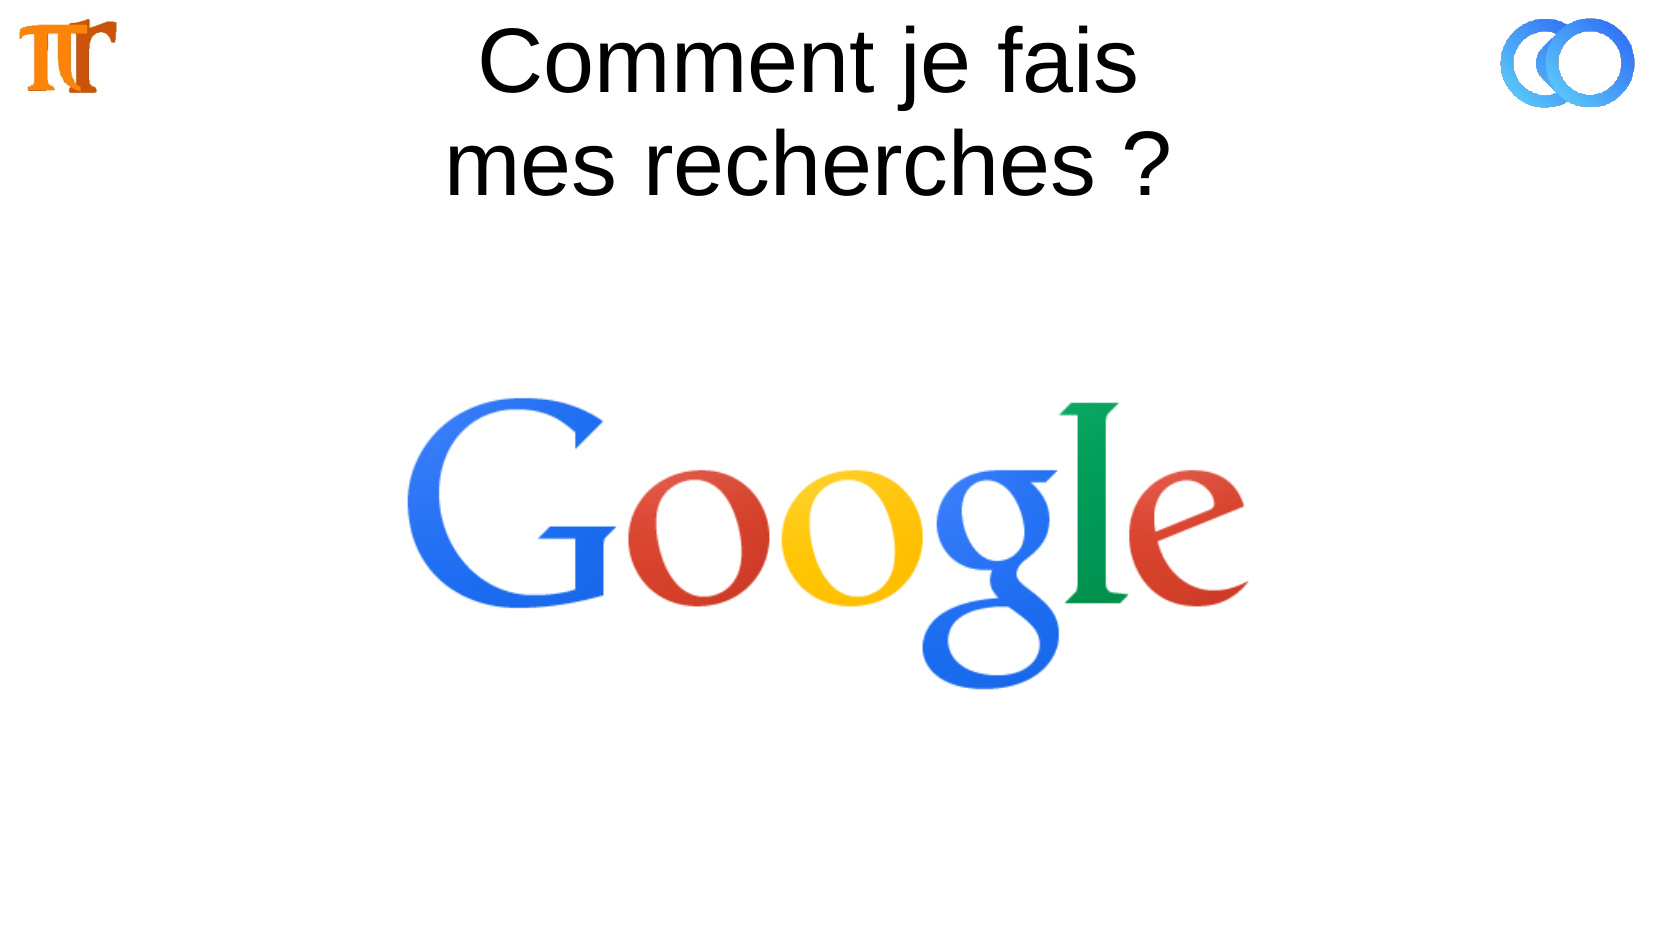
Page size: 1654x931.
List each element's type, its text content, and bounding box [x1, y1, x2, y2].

picture [358, 231, 1300, 857]
title Comment je fais mes recherches ? [64, 9, 1554, 215]
picture [17, 5, 119, 107]
picture [1450, 0, 1654, 142]
